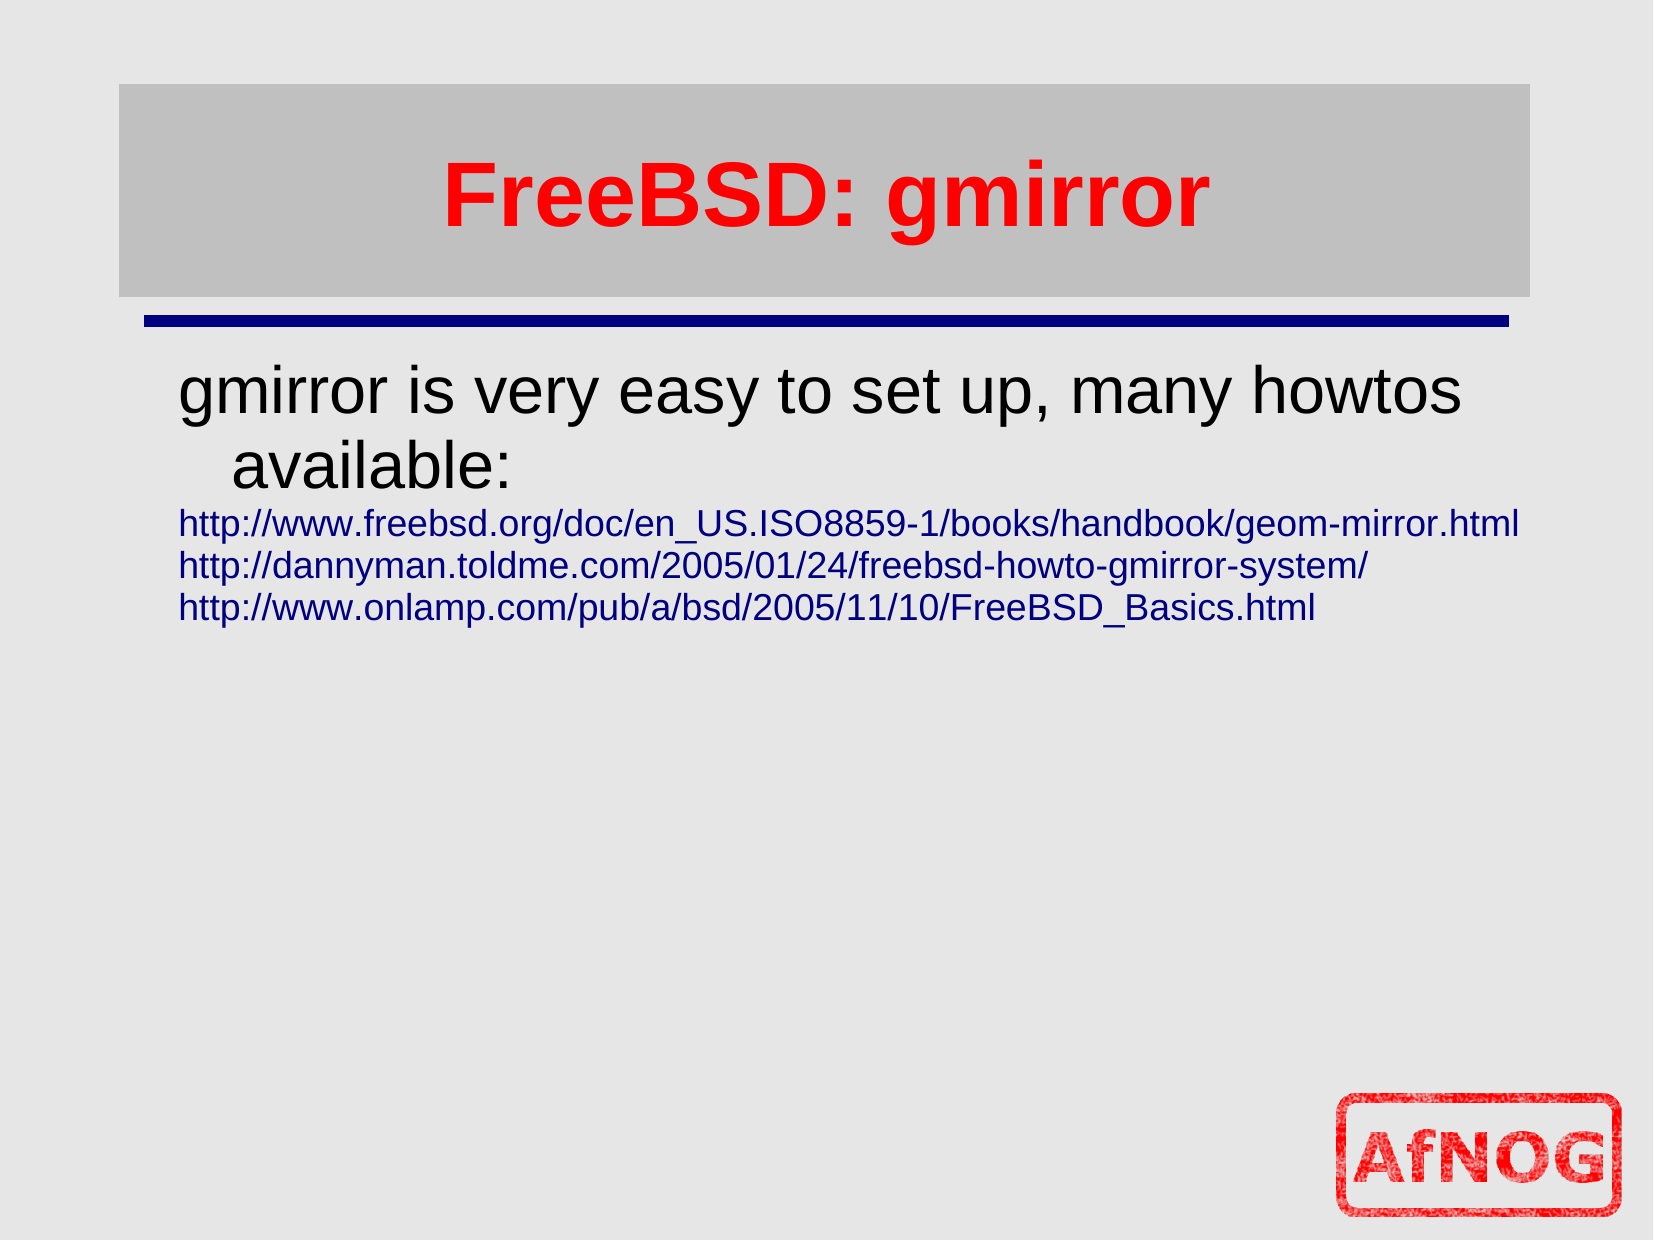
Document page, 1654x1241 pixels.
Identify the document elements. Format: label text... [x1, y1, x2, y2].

title FreeBSD: gmirror [121, 91, 1534, 299]
list gmirror is very easy to set up, many howtos available: http://www.freebsd.org/doc/en_US.ISO8859-1/books/handbook/geom-mirror.html http://dannyman.toldme.com/2005/01/24/freebsd-howto-gmirror-system/ http://www.onlamp.com/pub/a/bsd/2005/11/10/FreeBSD_Basics.html [160, 353, 1573, 1135]
picture [1336, 1092, 1622, 1217]
